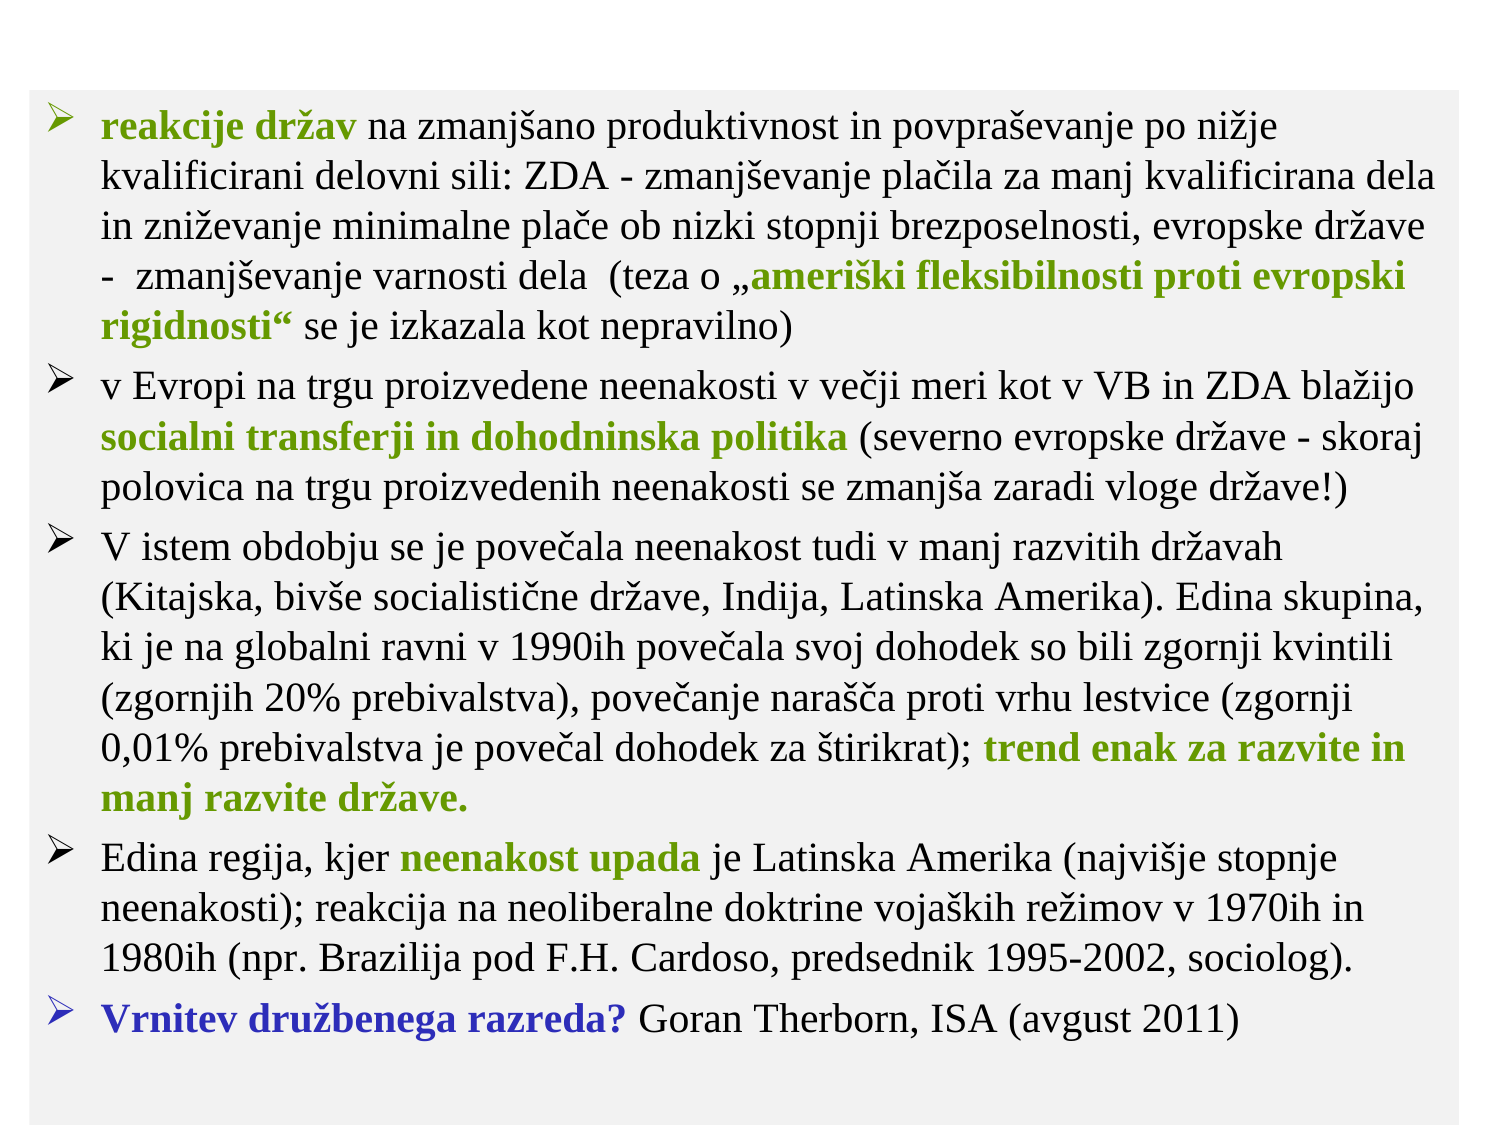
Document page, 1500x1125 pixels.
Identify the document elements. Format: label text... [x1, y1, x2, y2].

list reakcije držav na zmanjšano produktivnost in povpraševanje po nižje kvalificirani delovni sili: ZDA - zmanjševanje plačila za manj kvalificirana dela in zniževanje minimalne plače ob nizki stopnji brezposelnosti, evropske države - zmanjševanje varnosti dela (teza o „ameriški fleksibilnosti proti evropski rigidnosti“ se je izkazala kot nepravilno) v Evropi na trgu proizvedene neenakosti v večji meri kot v VB in ZDA blažijo socialni transferji in dohodninska politika (severno evropske države - skoraj polovica na trgu proizvedenih neenakosti se zmanjša zaradi vloge države!) V istem obdobju se je povečala neenakost tudi v manj razvitih državah (Kitajska, bivše socialistične države, Indija, Latinska Amerika). Edina skupina, ki je na globalni ravni v 1990ih povečala svoj dohodek so bili zgornji kvintili (zgornjih 20% prebivalstva), povečanje narašča proti vrhu lestvice (zgornji 0,01% prebivalstva je povečal dohodek za štirikrat); trend enak za razvite in manj razvite države. Edina regija, kjer neenakost upada je Latinska Amerika (najvišje stopnje neenakosti); reakcija na neoliberalne doktrine vojaških režimov v 1970ih in 1980ih (npr. Brazilija pod F.H. Cardoso, predsednik 1995-2002, sociolog). Vrnitev družbenega razreda? Goran Therborn, ISA (avgust 2011) [29, 90, 1459, 1125]
